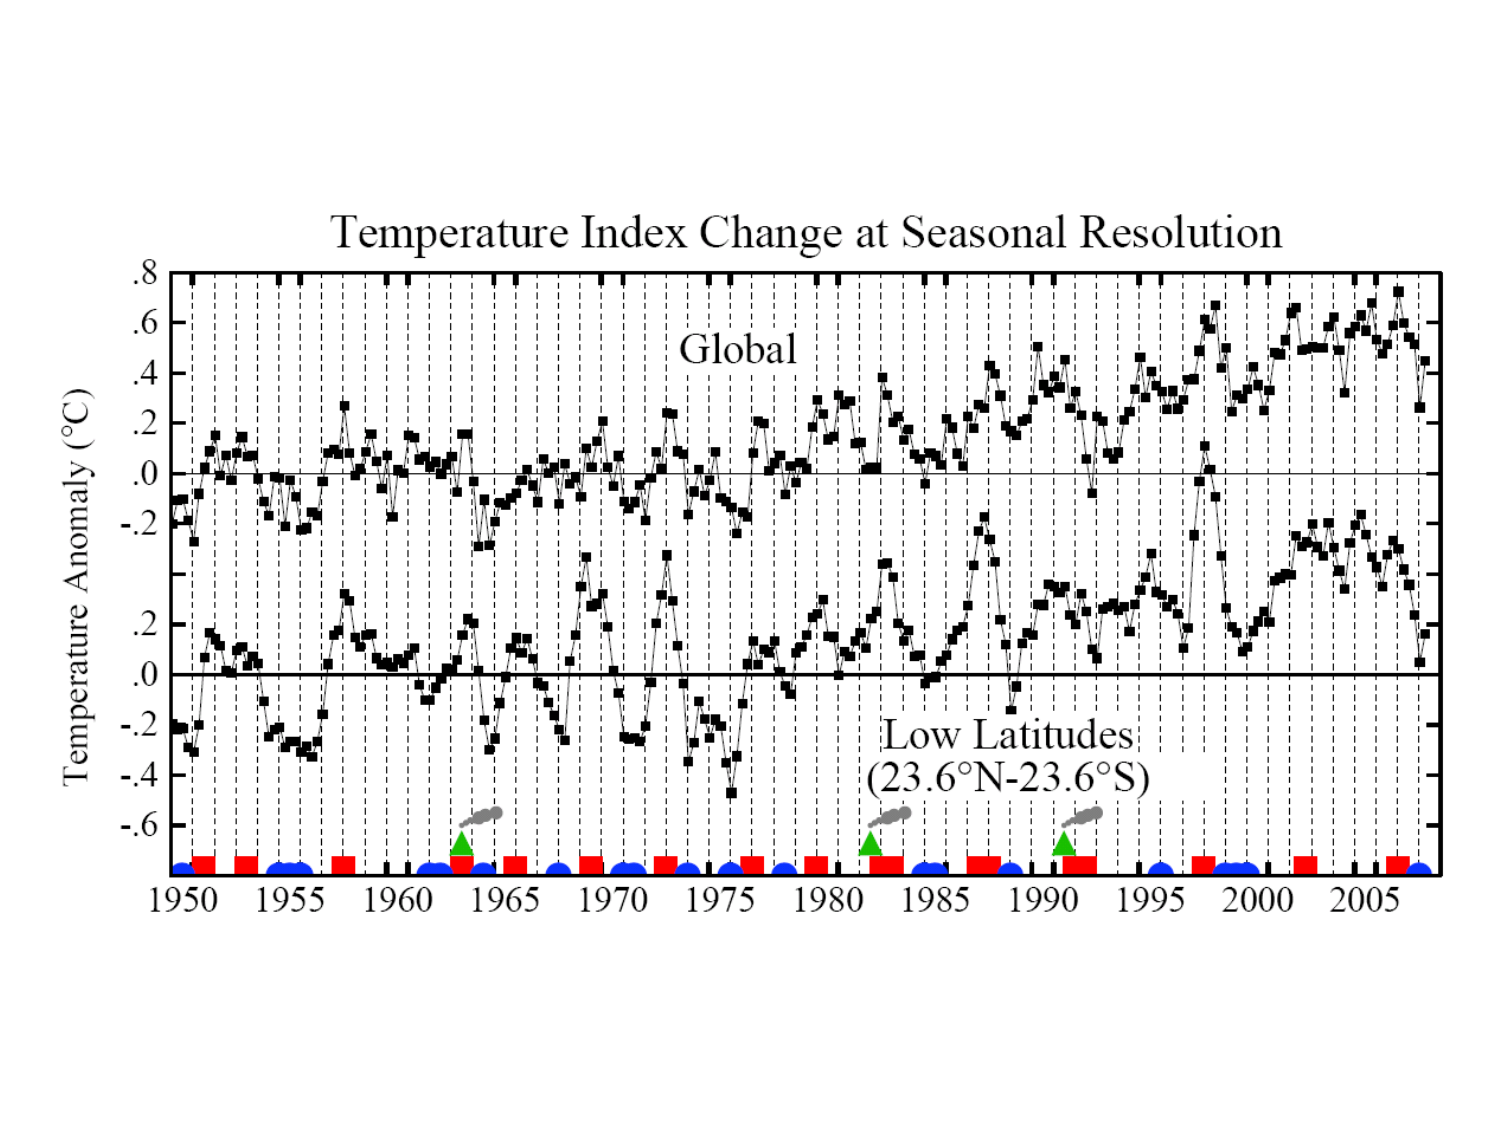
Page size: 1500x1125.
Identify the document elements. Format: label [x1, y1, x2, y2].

picture [39, 199, 1461, 925]
